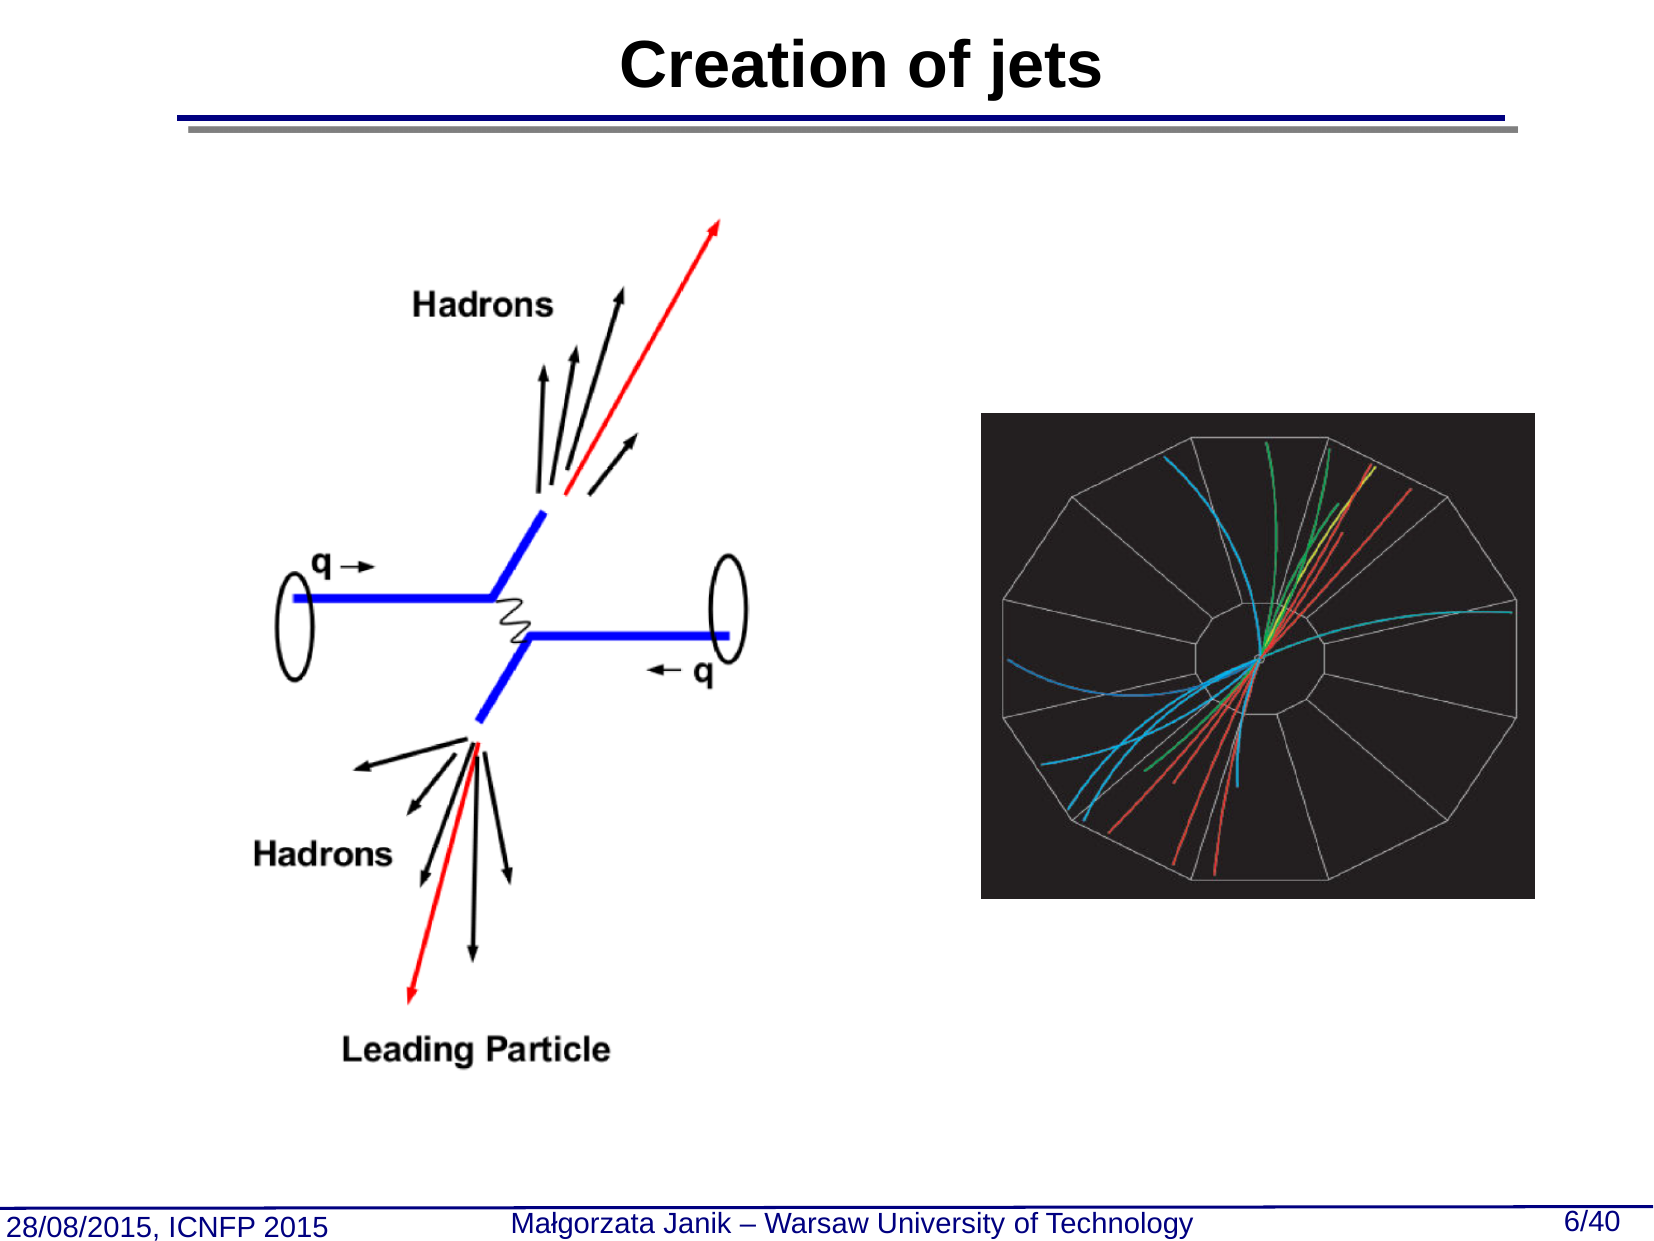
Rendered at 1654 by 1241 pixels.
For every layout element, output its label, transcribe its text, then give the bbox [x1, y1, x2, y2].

title Creation of jets [0, 0, 1653, 169]
picture [228, 205, 797, 1123]
picture [981, 413, 1535, 899]
